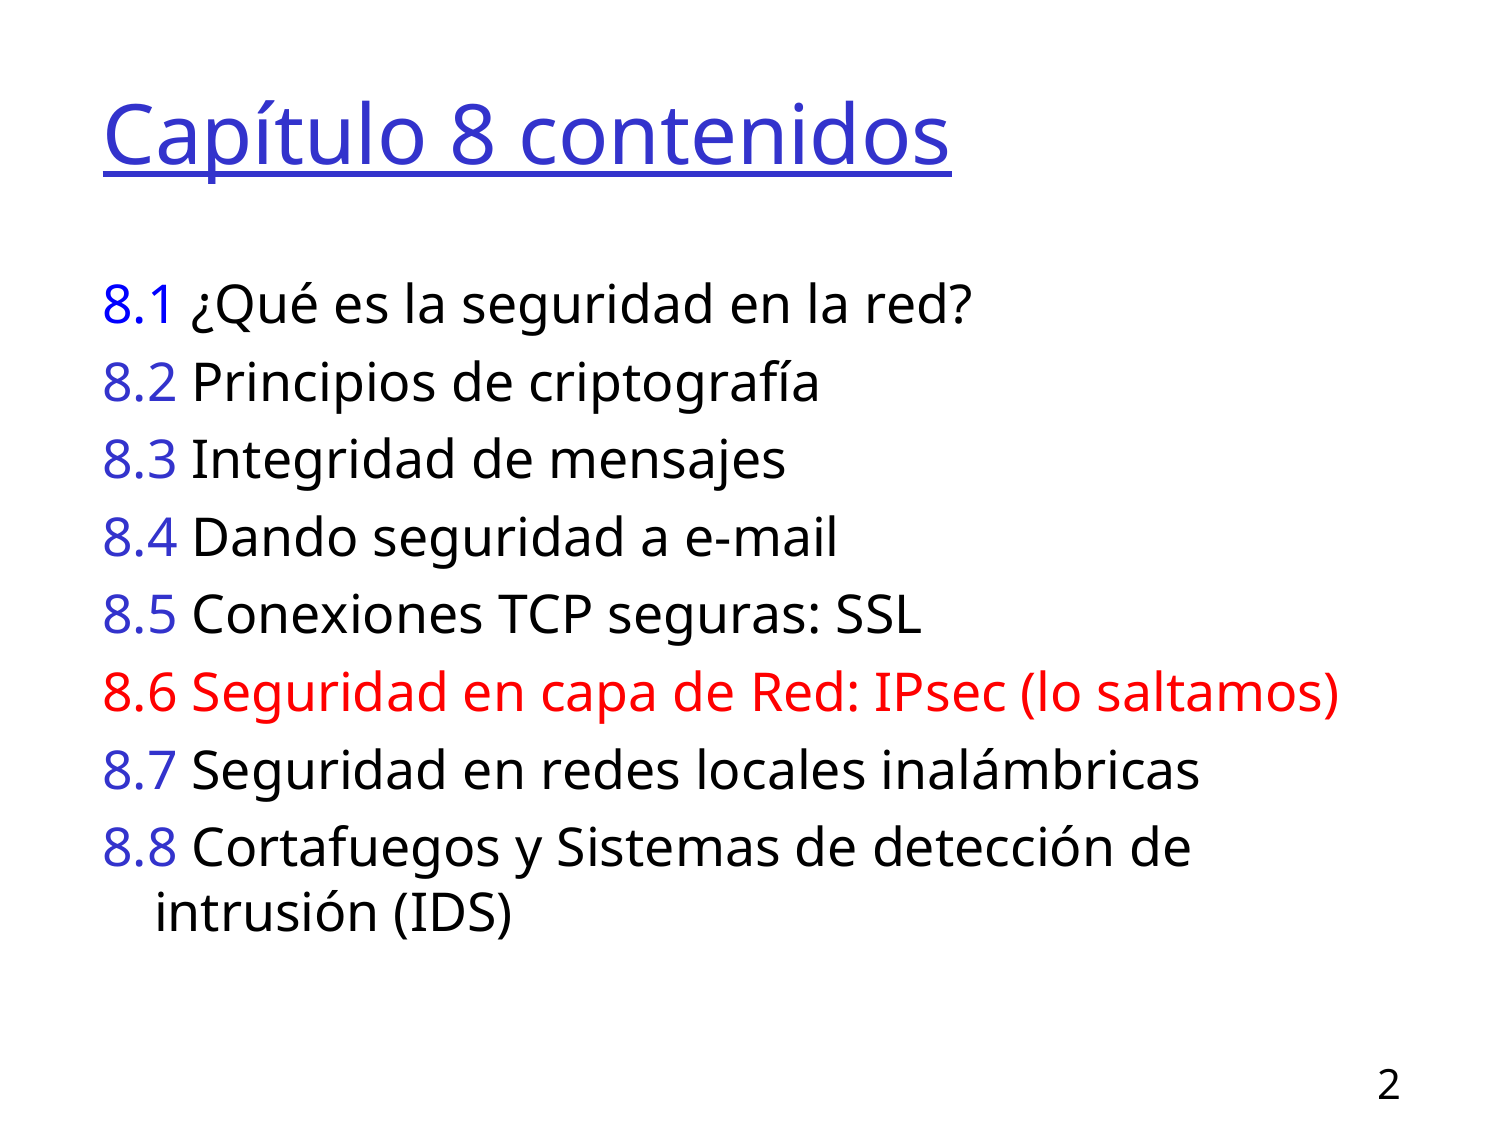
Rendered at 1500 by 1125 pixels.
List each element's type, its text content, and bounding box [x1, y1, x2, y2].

list 8.1 ¿Qué es la seguridad en la red? 8.2 Principios de criptografía 8.3 Integridad de mensajes 8.4 Dando seguridad a e-mail 8.5 Conexiones TCP seguras: SSL 8.6 Seguridad en capa de Red: IPsec (lo saltamos) 8.7 Seguridad en redes locales inalámbricas 8.8 Cortafuegos y Sistemas de detección de intrusión (IDS) [87, 262, 1363, 1006]
title Capítulo 8 contenidos [87, 16, 1363, 247]
